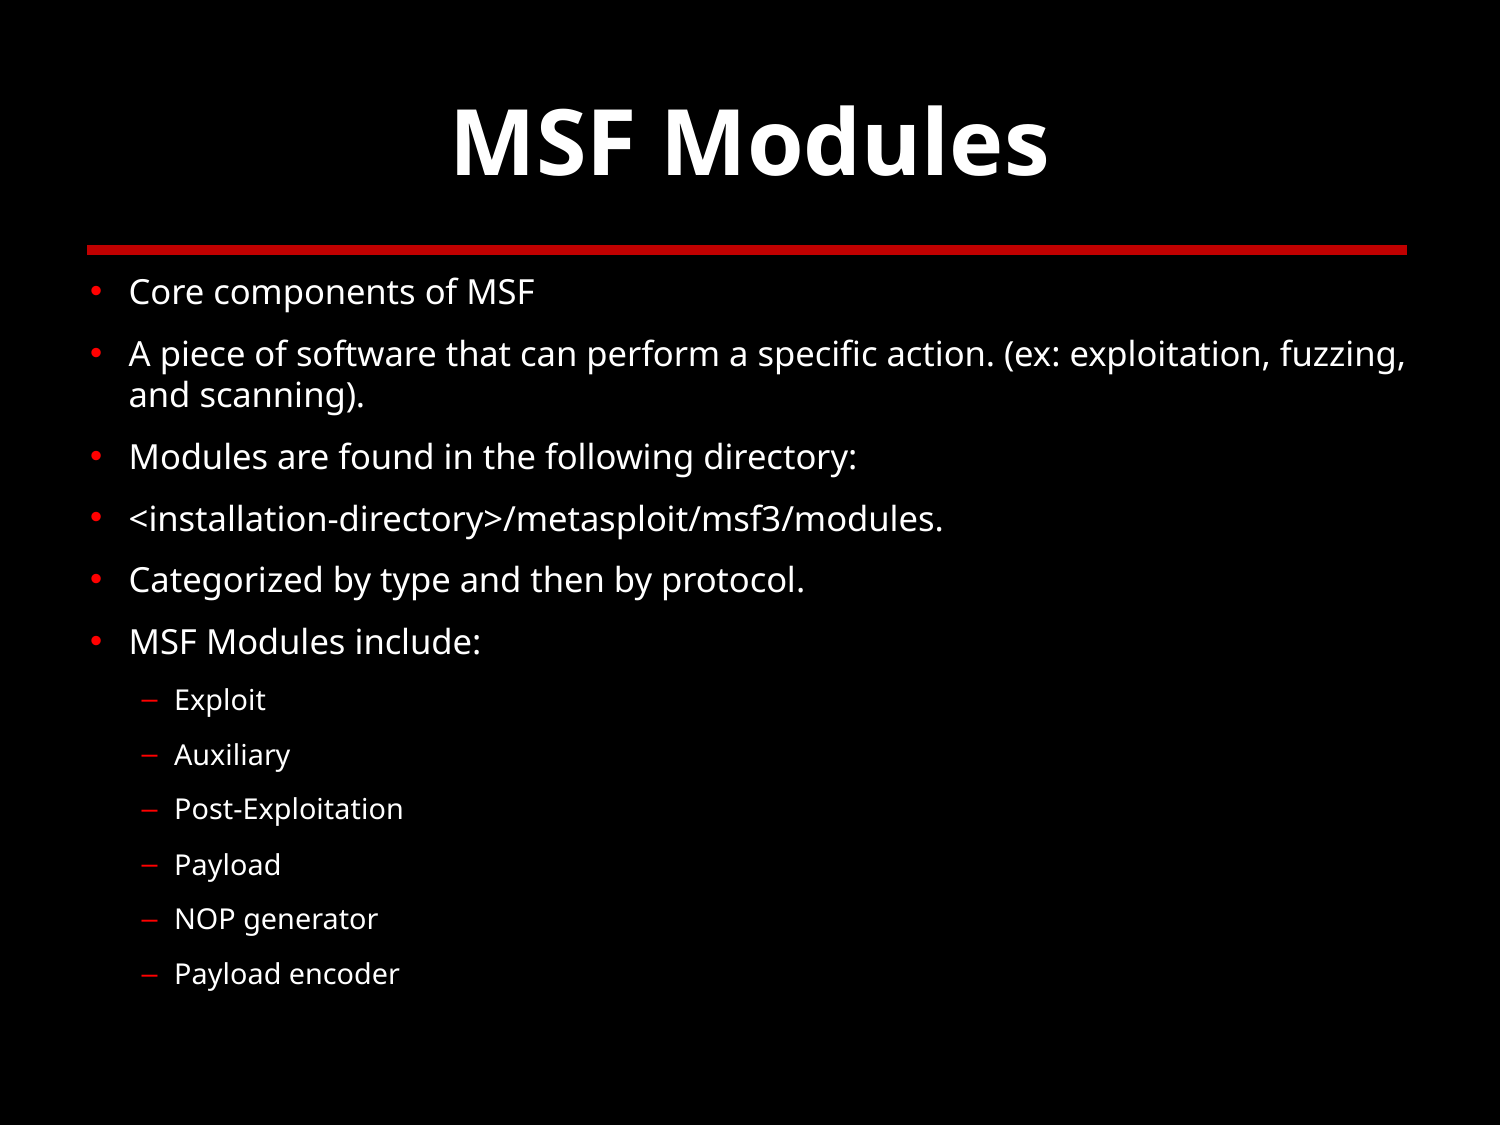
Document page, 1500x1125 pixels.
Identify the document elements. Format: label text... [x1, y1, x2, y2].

title MSF Modules [75, 45, 1425, 233]
list Core components of MSF A piece of software that can perform a specific action. (ex: exploitation, fuzzing, and scanning). Modules are found in the following directory: <installation-directory>/metasploit/msf3/modules. Categorized by type and then by protocol. MSF Modules include: Exploit Auxiliary Post-Exploitation Payload NOP generator Payload encoder [75, 262, 1425, 1005]
